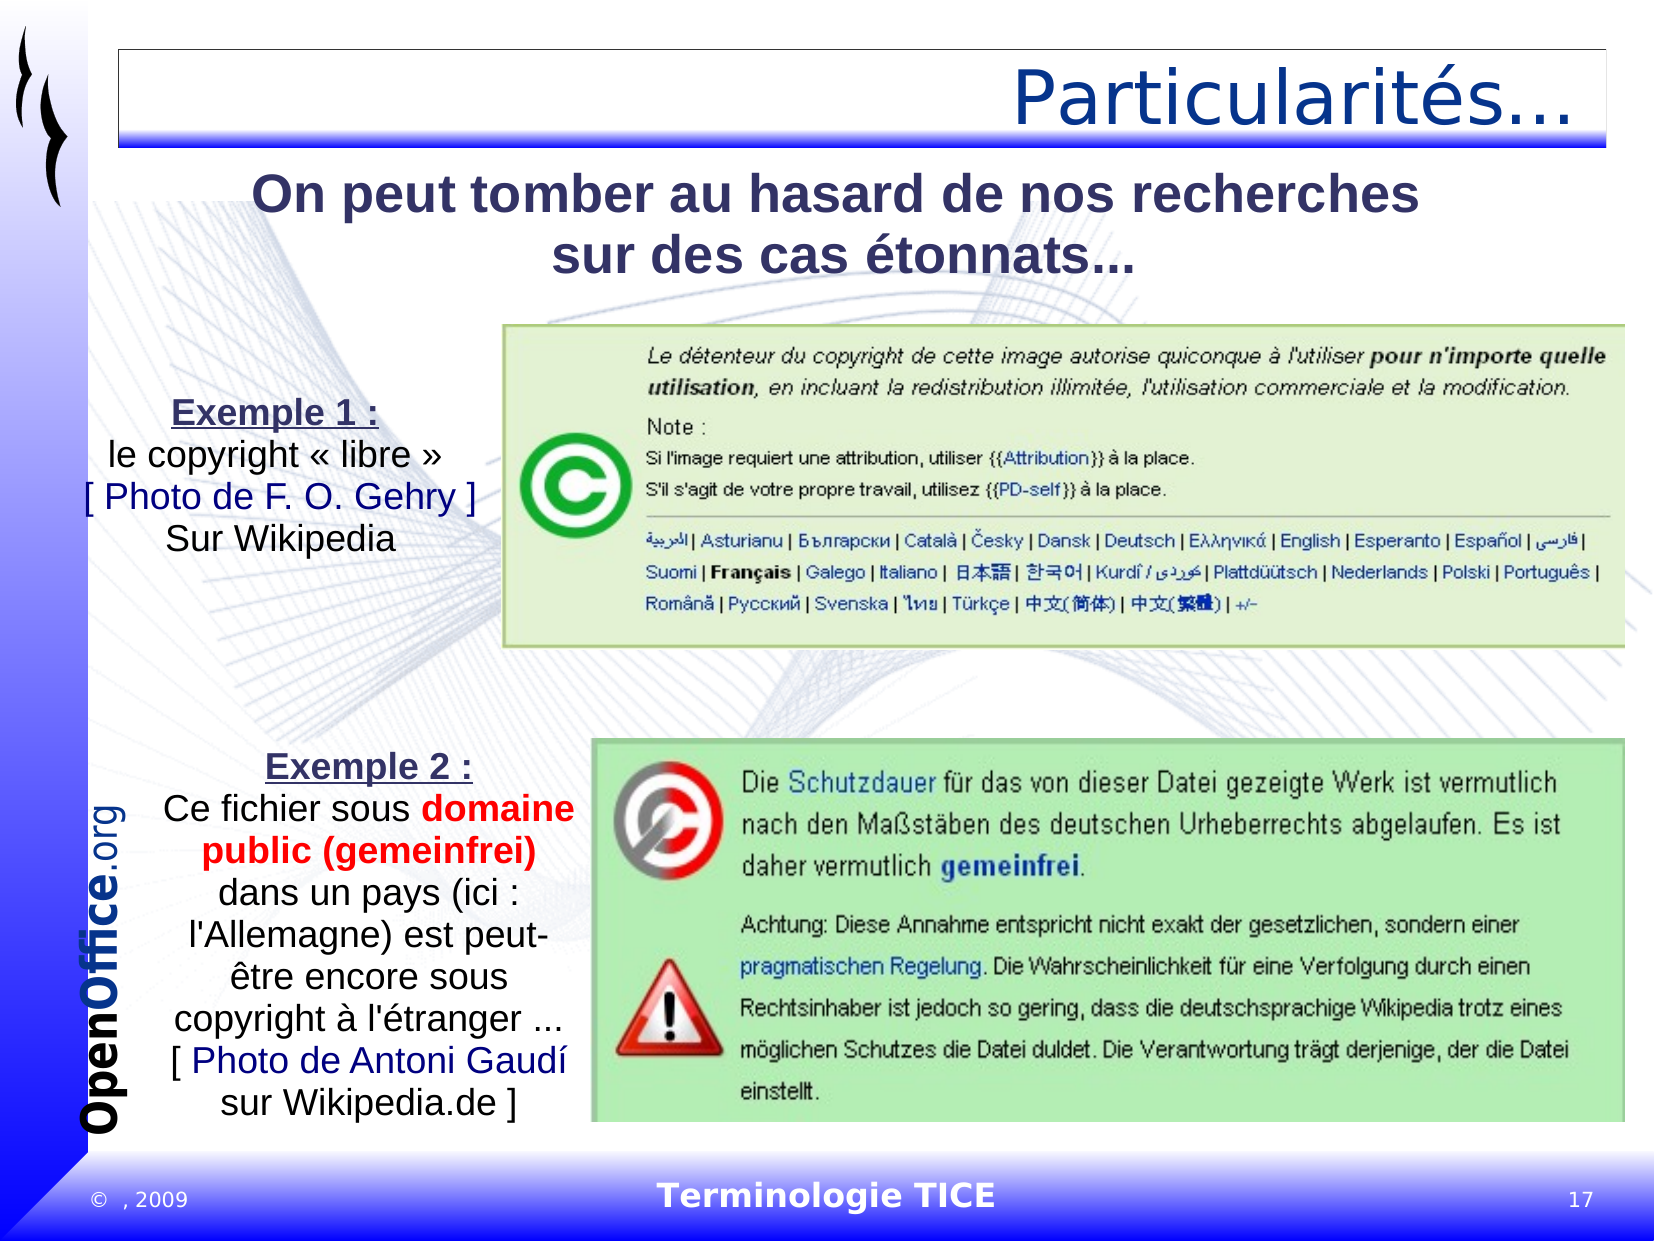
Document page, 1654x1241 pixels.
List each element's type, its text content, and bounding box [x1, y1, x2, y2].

picture [590, 738, 1625, 1123]
title Particularités... [118, 54, 1607, 143]
text_box Exemple 1 : le copyright « libre » [ Photo de F. O. Gehry ] Sur Wikipedia [59, 383, 501, 569]
text_box On peut tomber au hasard de nos recherches sur des cas étonnats... [236, 156, 1453, 296]
text_box Exemple 2 : Ce fichier sous domaine public (gemeinfrei) dans un pays (ici : l'Allemagne) est peut-être encore sous copyright à l'étranger ... [ Photo de Antoni Gaudí sur Wikipedia.de ] [147, 738, 591, 1135]
picture [501, 324, 1625, 650]
